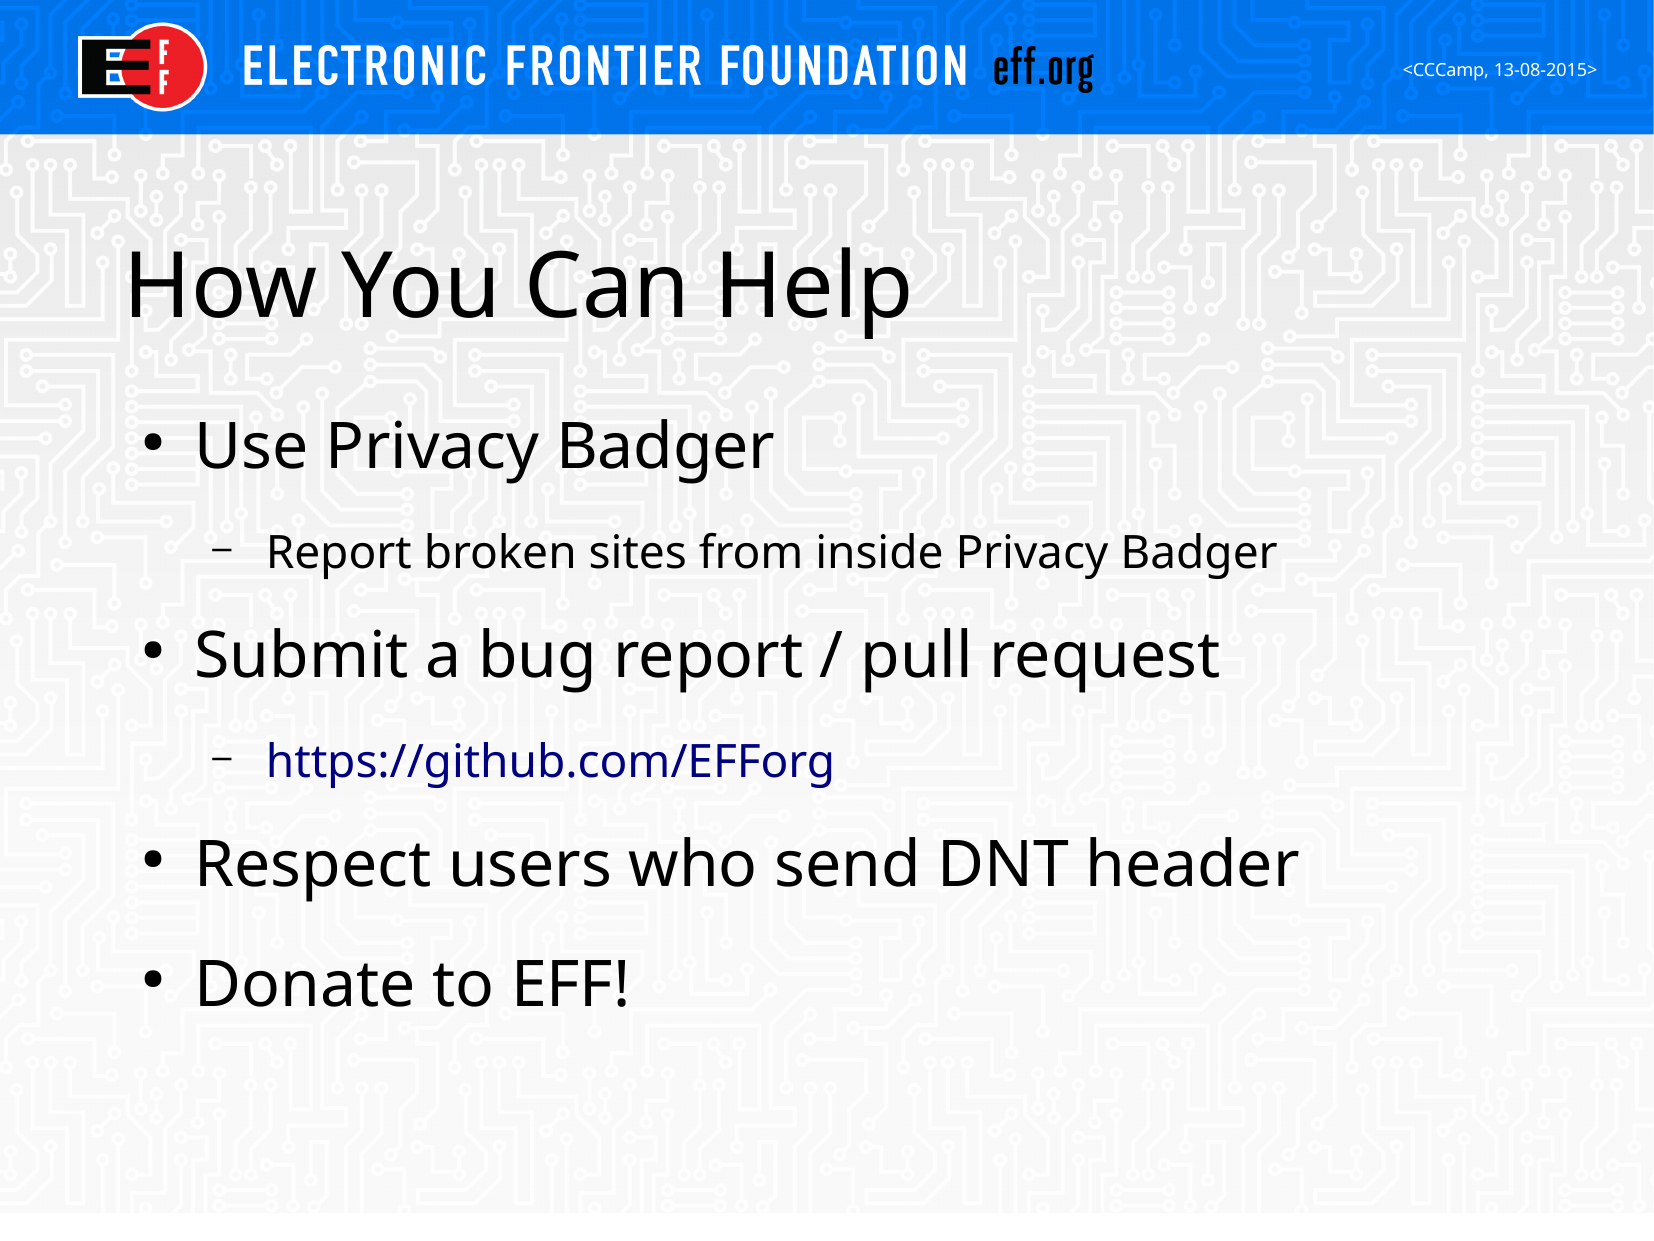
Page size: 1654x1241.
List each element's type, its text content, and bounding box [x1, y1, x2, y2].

picture [0, 0, 1654, 1213]
list Use Privacy Badger Report broken sites from inside Privacy Badger Submit a bug report / pull request https://github.com/EFForg Respect users who send DNT header Donate to EFF! [124, 399, 1530, 1144]
title How You Can Help [124, 179, 1530, 386]
